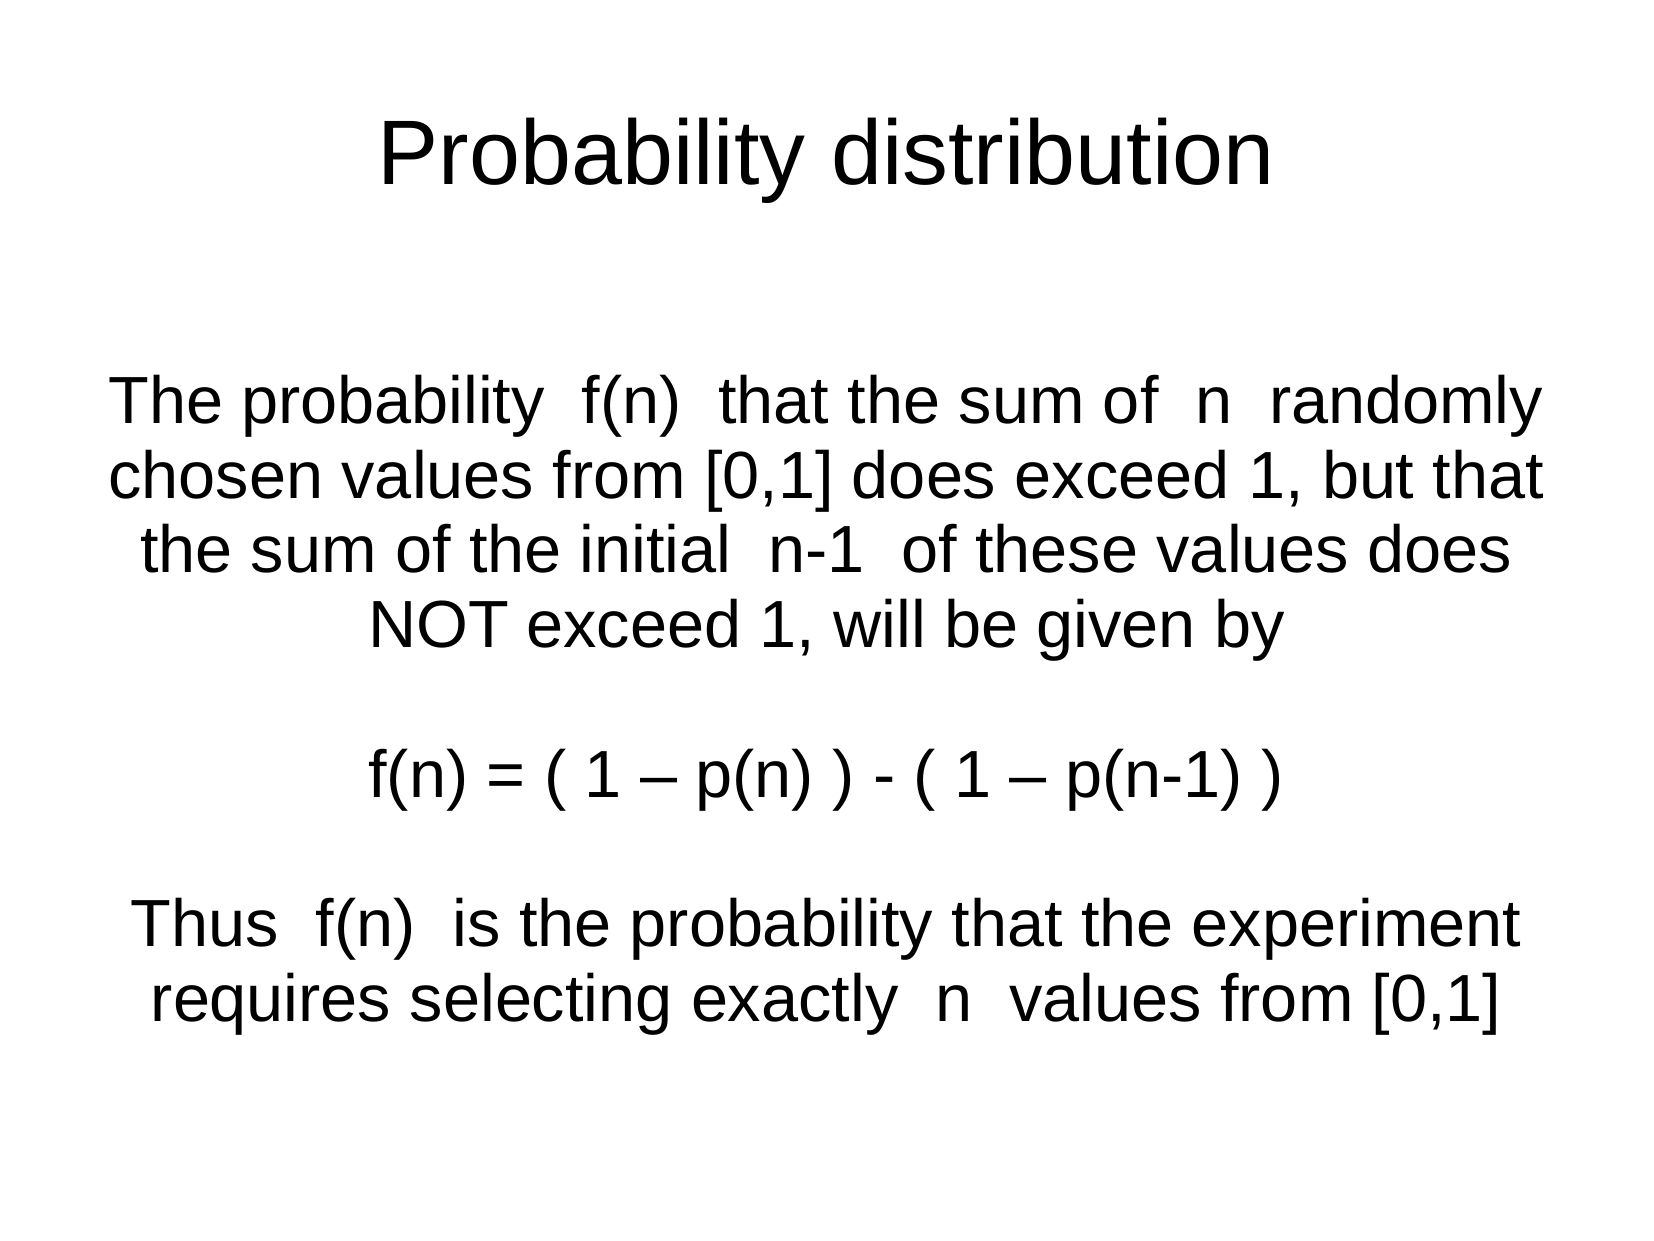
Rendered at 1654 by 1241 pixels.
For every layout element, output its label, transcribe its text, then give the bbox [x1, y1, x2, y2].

title Probability distribution [82, 56, 1571, 250]
subtitle The probability f(n) that the sum of n randomly chosen values from [0,1] does exceed 1, but that the sum of the initial n-1 of these values does NOT exceed 1, will be given by f(n) = ( 1 – p(n) ) - ( 1 – p(n-1) ) Thus f(n) is the probability that the experiment requires selecting exactly n values from [0,1] [82, 297, 1571, 1102]
